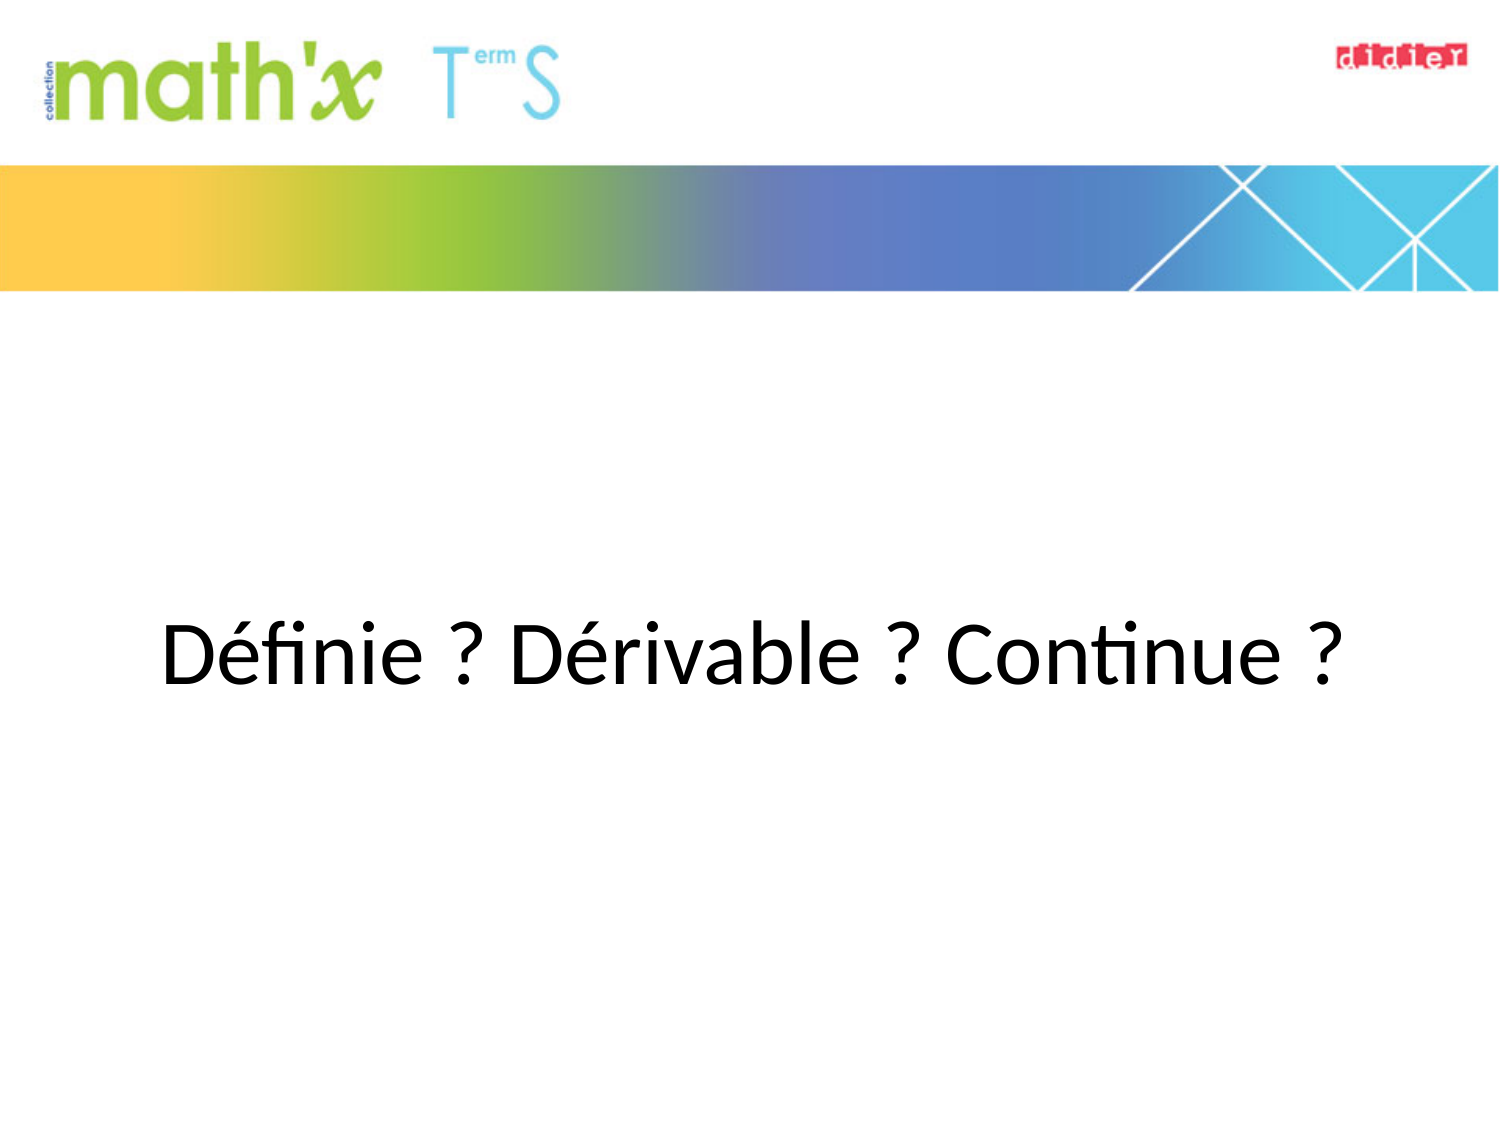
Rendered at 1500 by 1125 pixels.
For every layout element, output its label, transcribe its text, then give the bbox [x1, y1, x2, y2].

picture [0, 0, 1500, 293]
title Définie ? Dérivable ? Continue ? [117, 585, 1393, 821]
